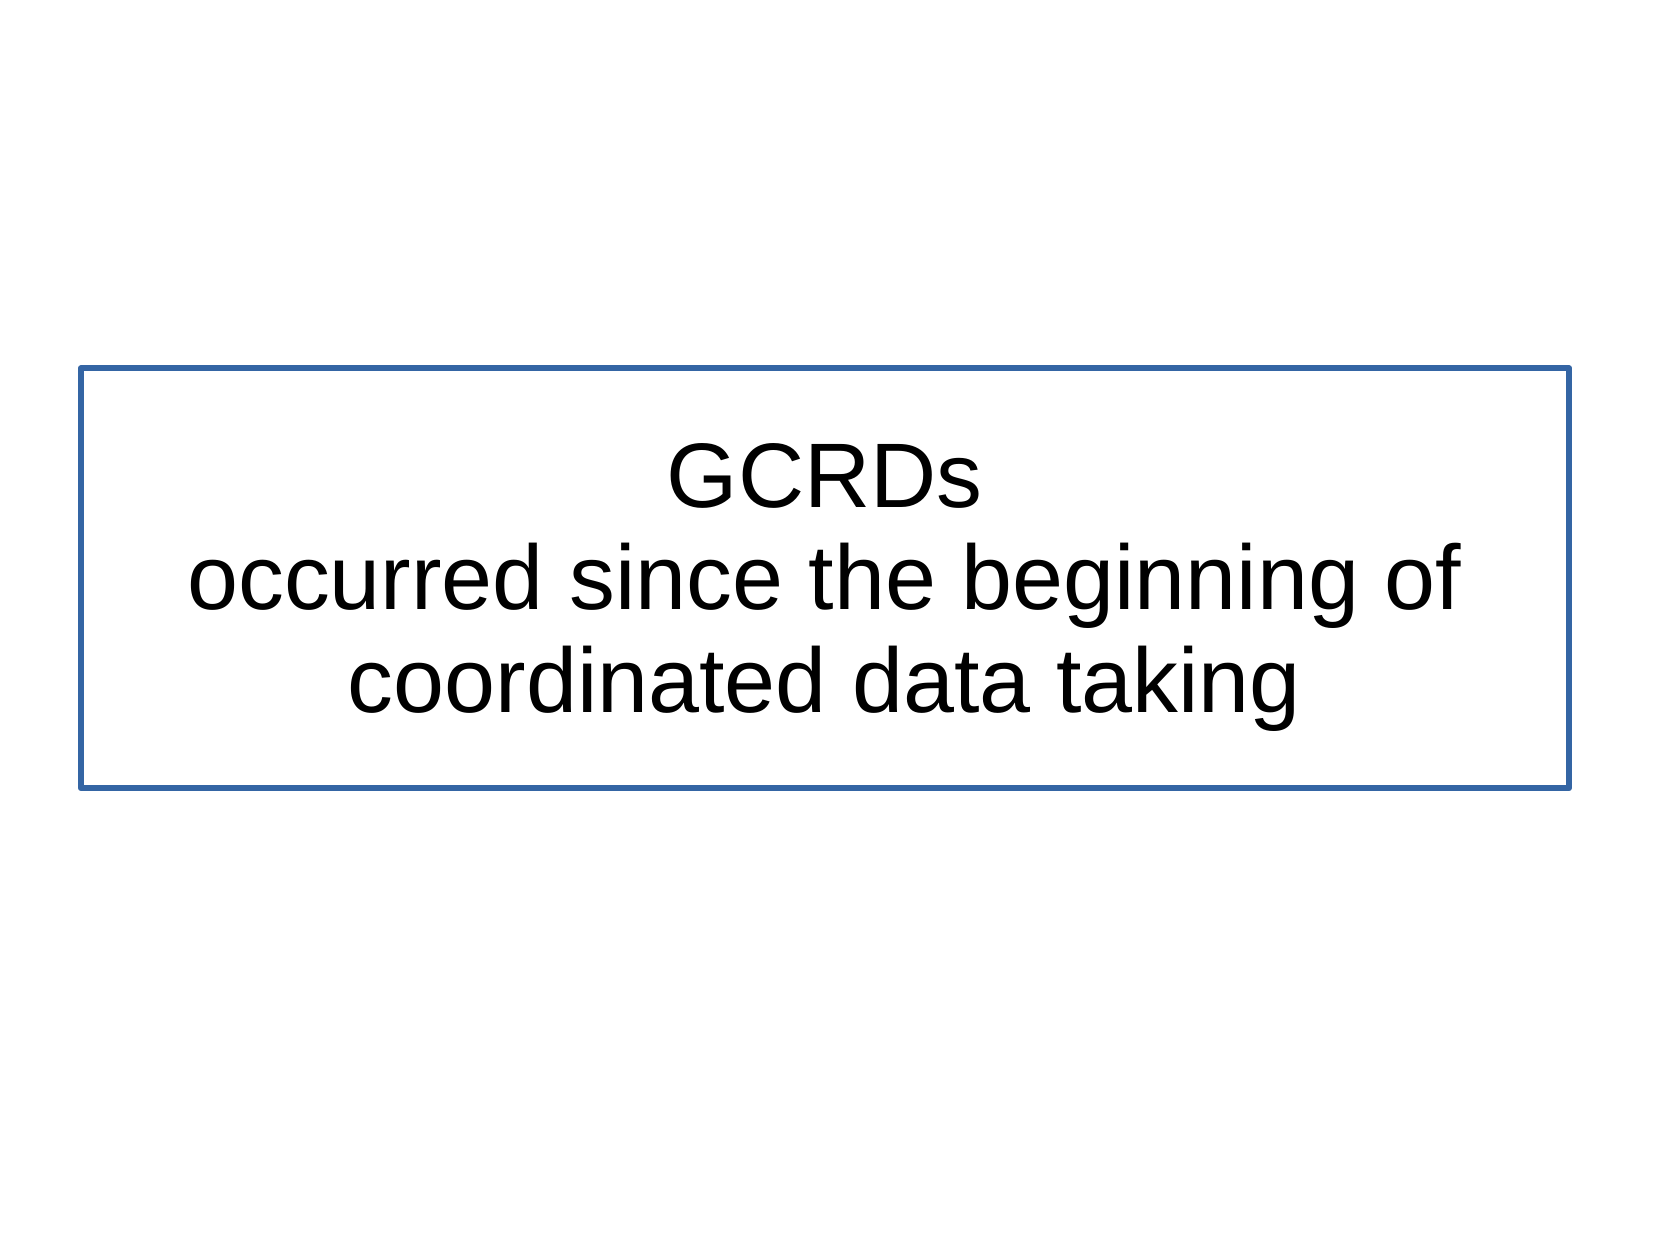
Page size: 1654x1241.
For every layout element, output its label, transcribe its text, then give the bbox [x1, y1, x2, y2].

title GCRDs occurred since the beginning of coordinated data taking [80, 368, 1570, 789]
